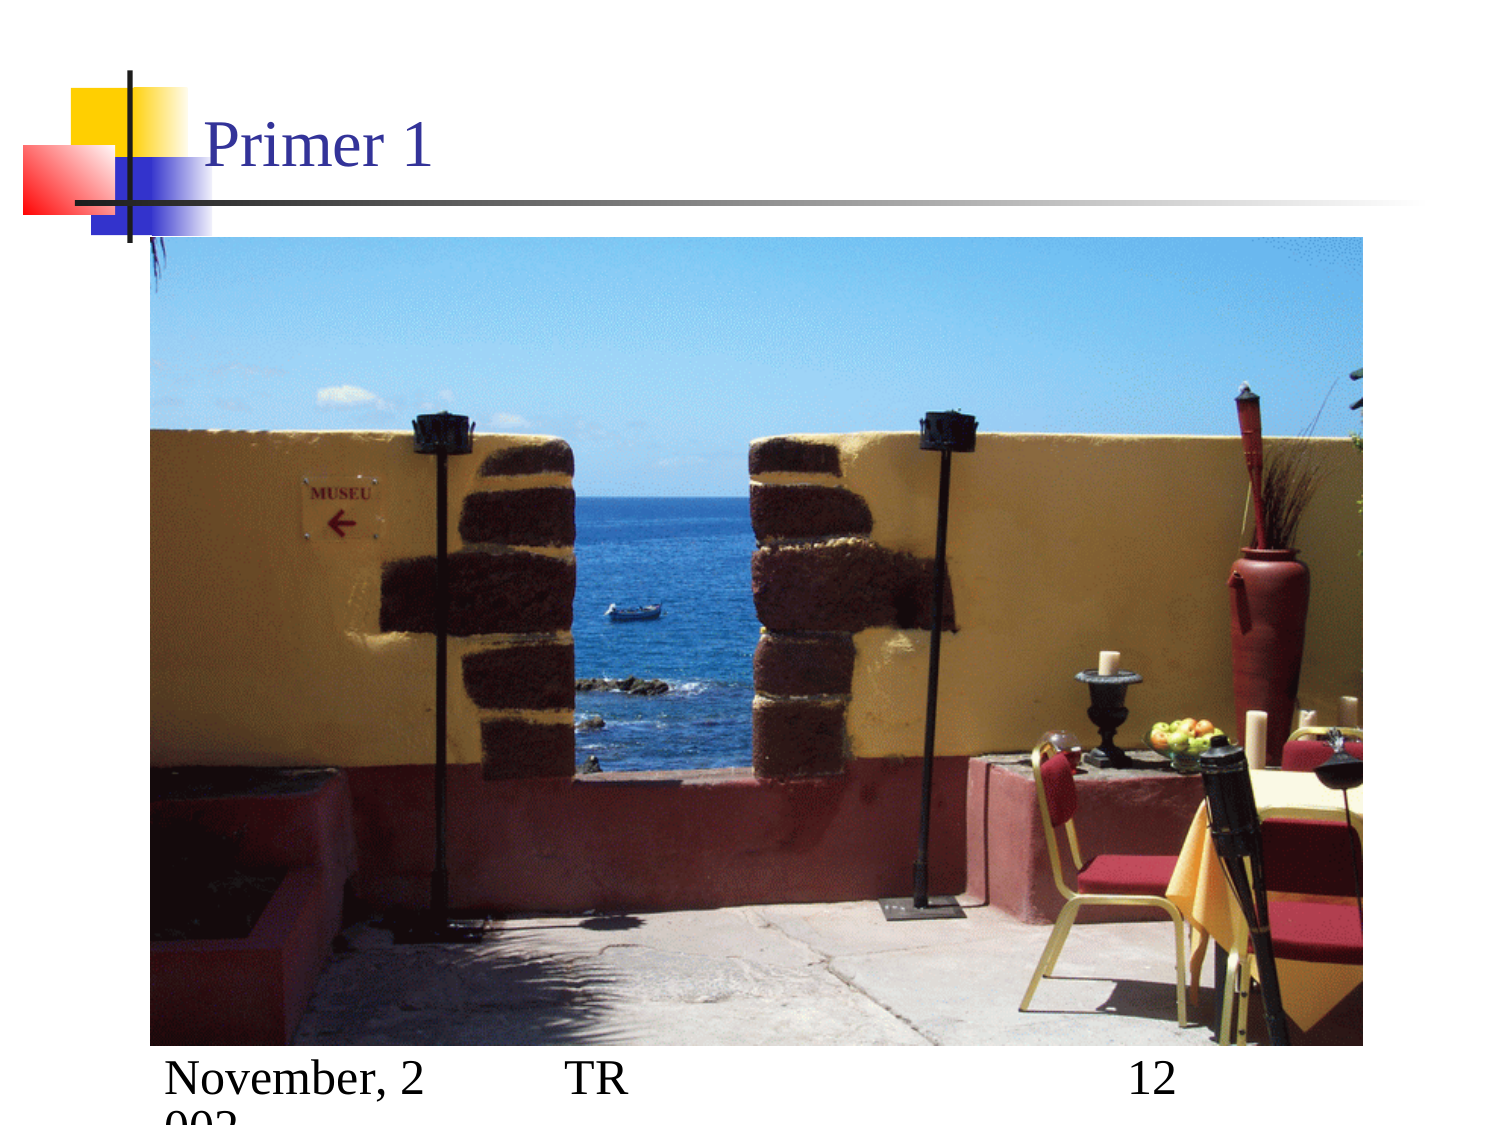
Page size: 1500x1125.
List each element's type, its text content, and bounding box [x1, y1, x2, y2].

title Primer 1 [188, 92, 1468, 188]
picture [150, 237, 1363, 1046]
